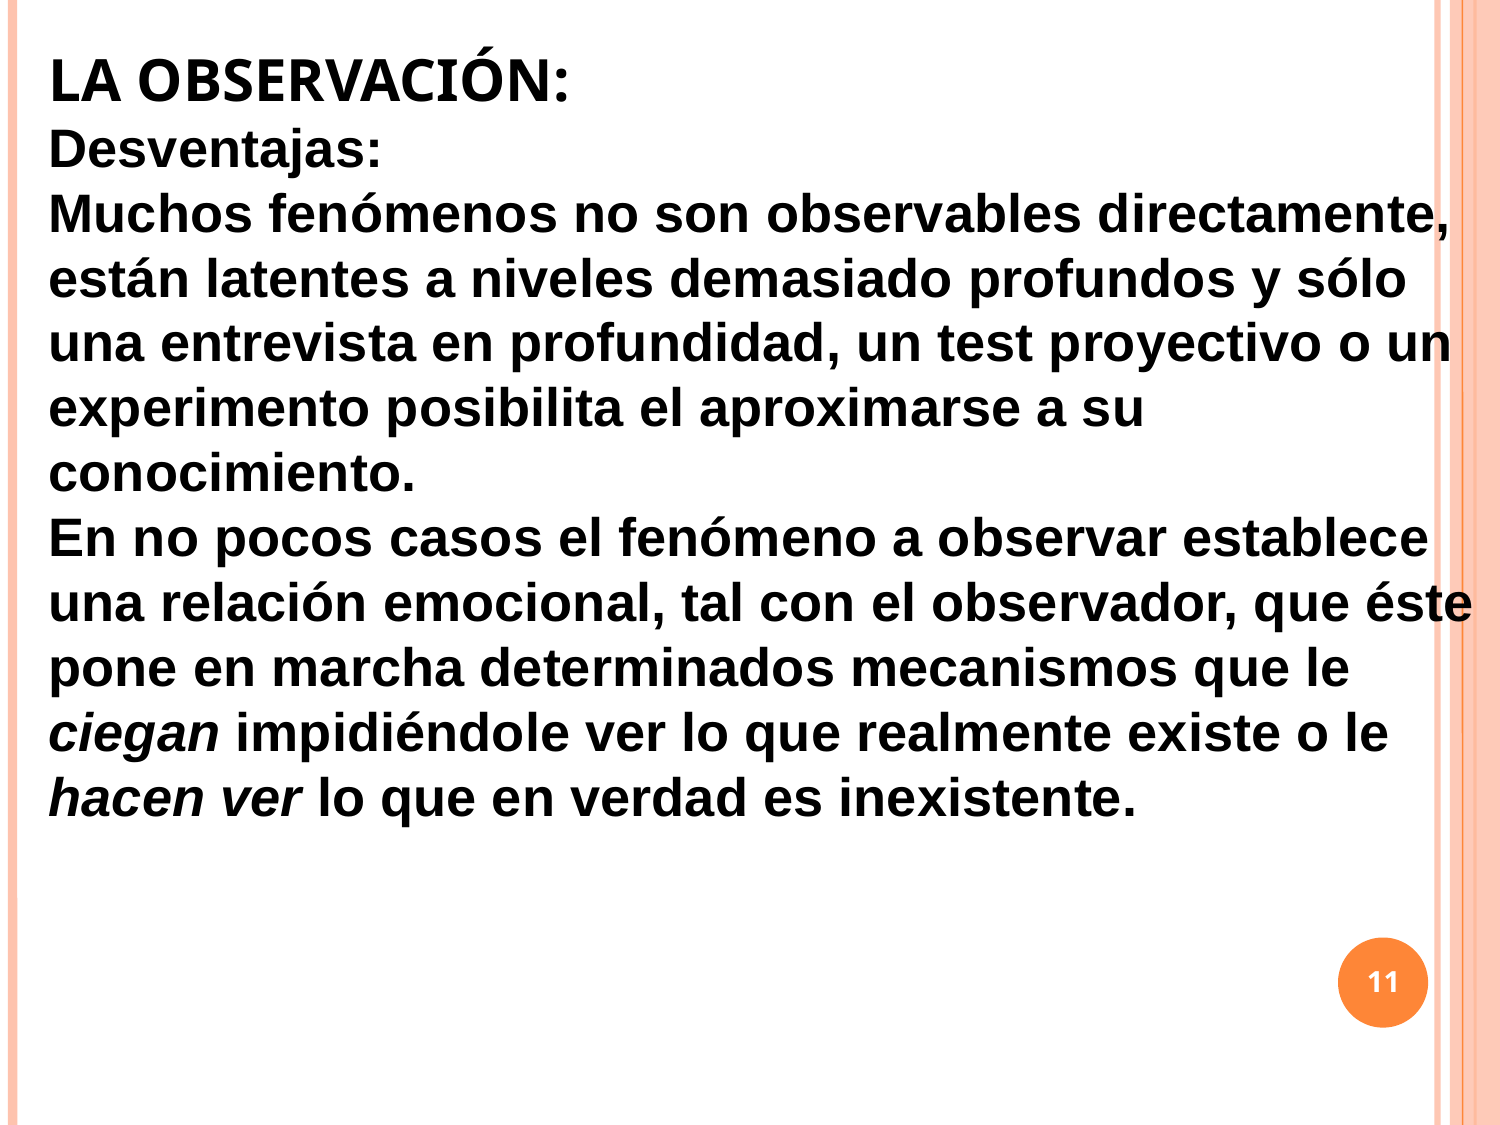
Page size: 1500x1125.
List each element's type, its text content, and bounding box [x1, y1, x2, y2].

title LA OBSERVACIÓN: Desventajas: Muchos fenómenos no son observables directamente, están latentes a niveles demasiado profundos y sólo una entrevista en profundidad, un test proyectivo o un experimento posibilita el aproximarse a su conocimiento. En no pocos casos el fenómeno a observar establece una relación emocional, tal con el observador, que éste pone en marcha determinados mecanismos que le ciegan impidiéndole ver lo que realmente existe o le hacen ver lo que en verdad es inexistente. [33, 35, 1500, 962]
text_box <número> [1333, 940, 1434, 1027]
